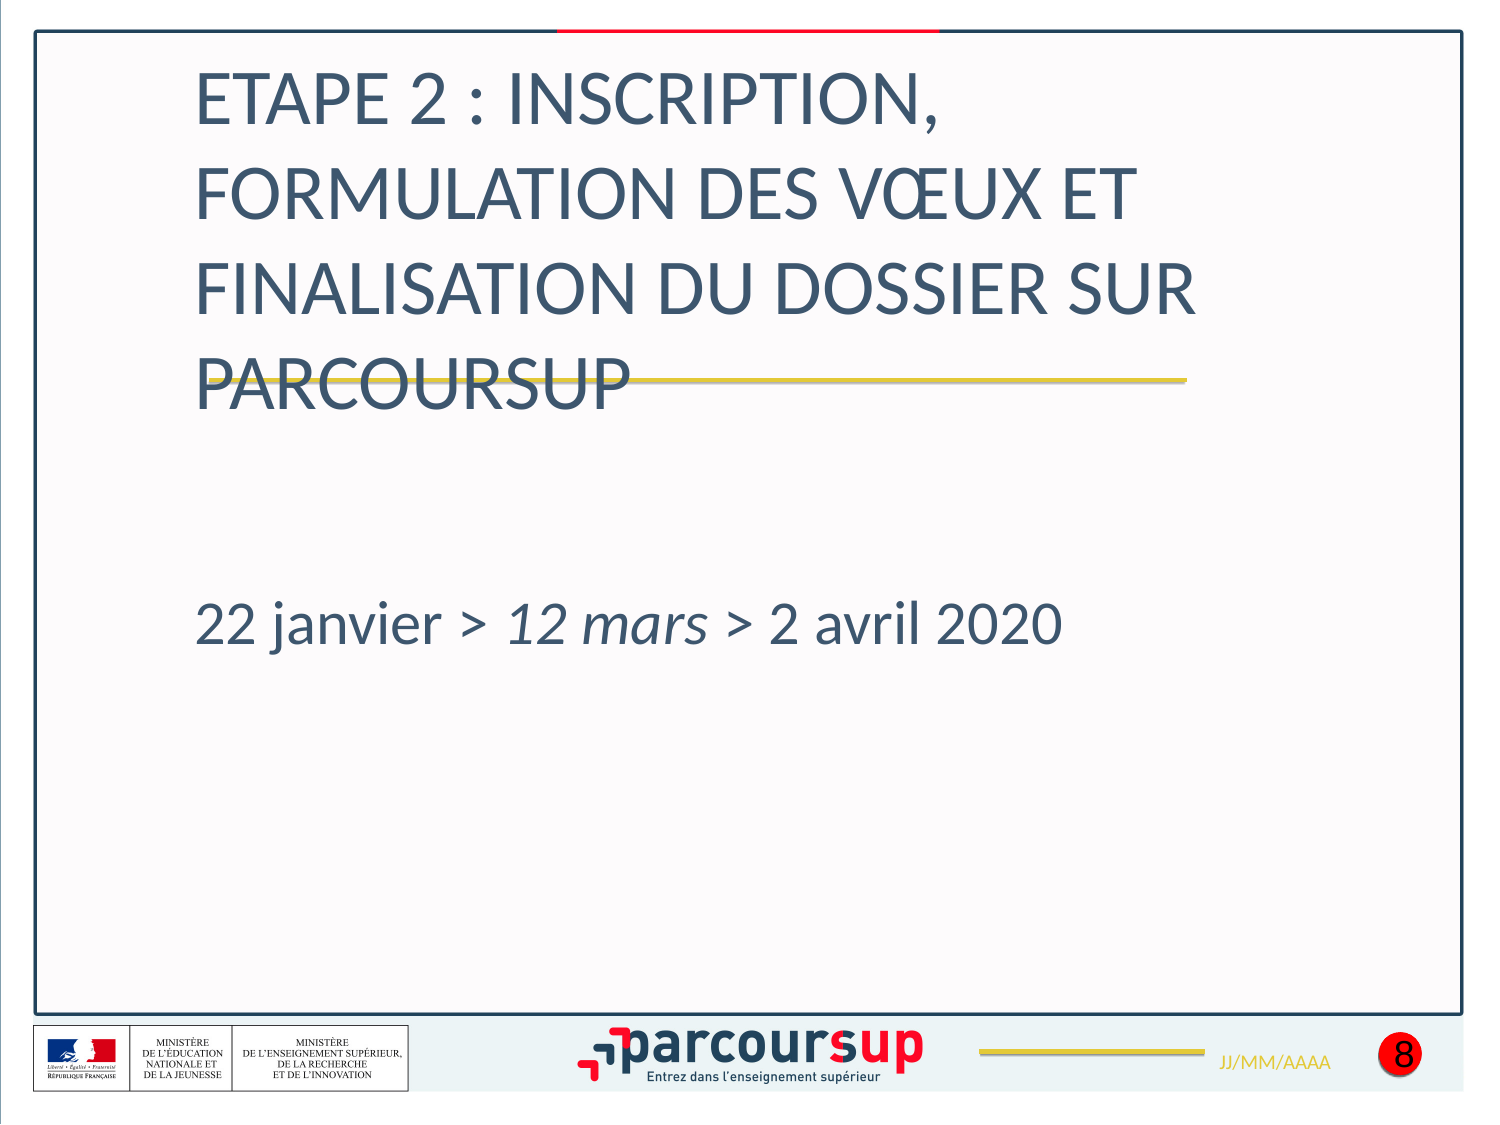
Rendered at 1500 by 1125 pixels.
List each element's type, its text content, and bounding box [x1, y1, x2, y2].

text_box 22 janvier > 12 mars > 2 avril 2020 [179, 575, 1411, 765]
text_box ETAPE 2 : INSCRIPTION, FORMULATION DES VŒUX ET FINALISATION DU DOSSIER SUR PARCOURSUP [179, 70, 1457, 400]
picture [0, 0, 1499, 1124]
text_box <numéro> [1379, 1030, 1423, 1074]
